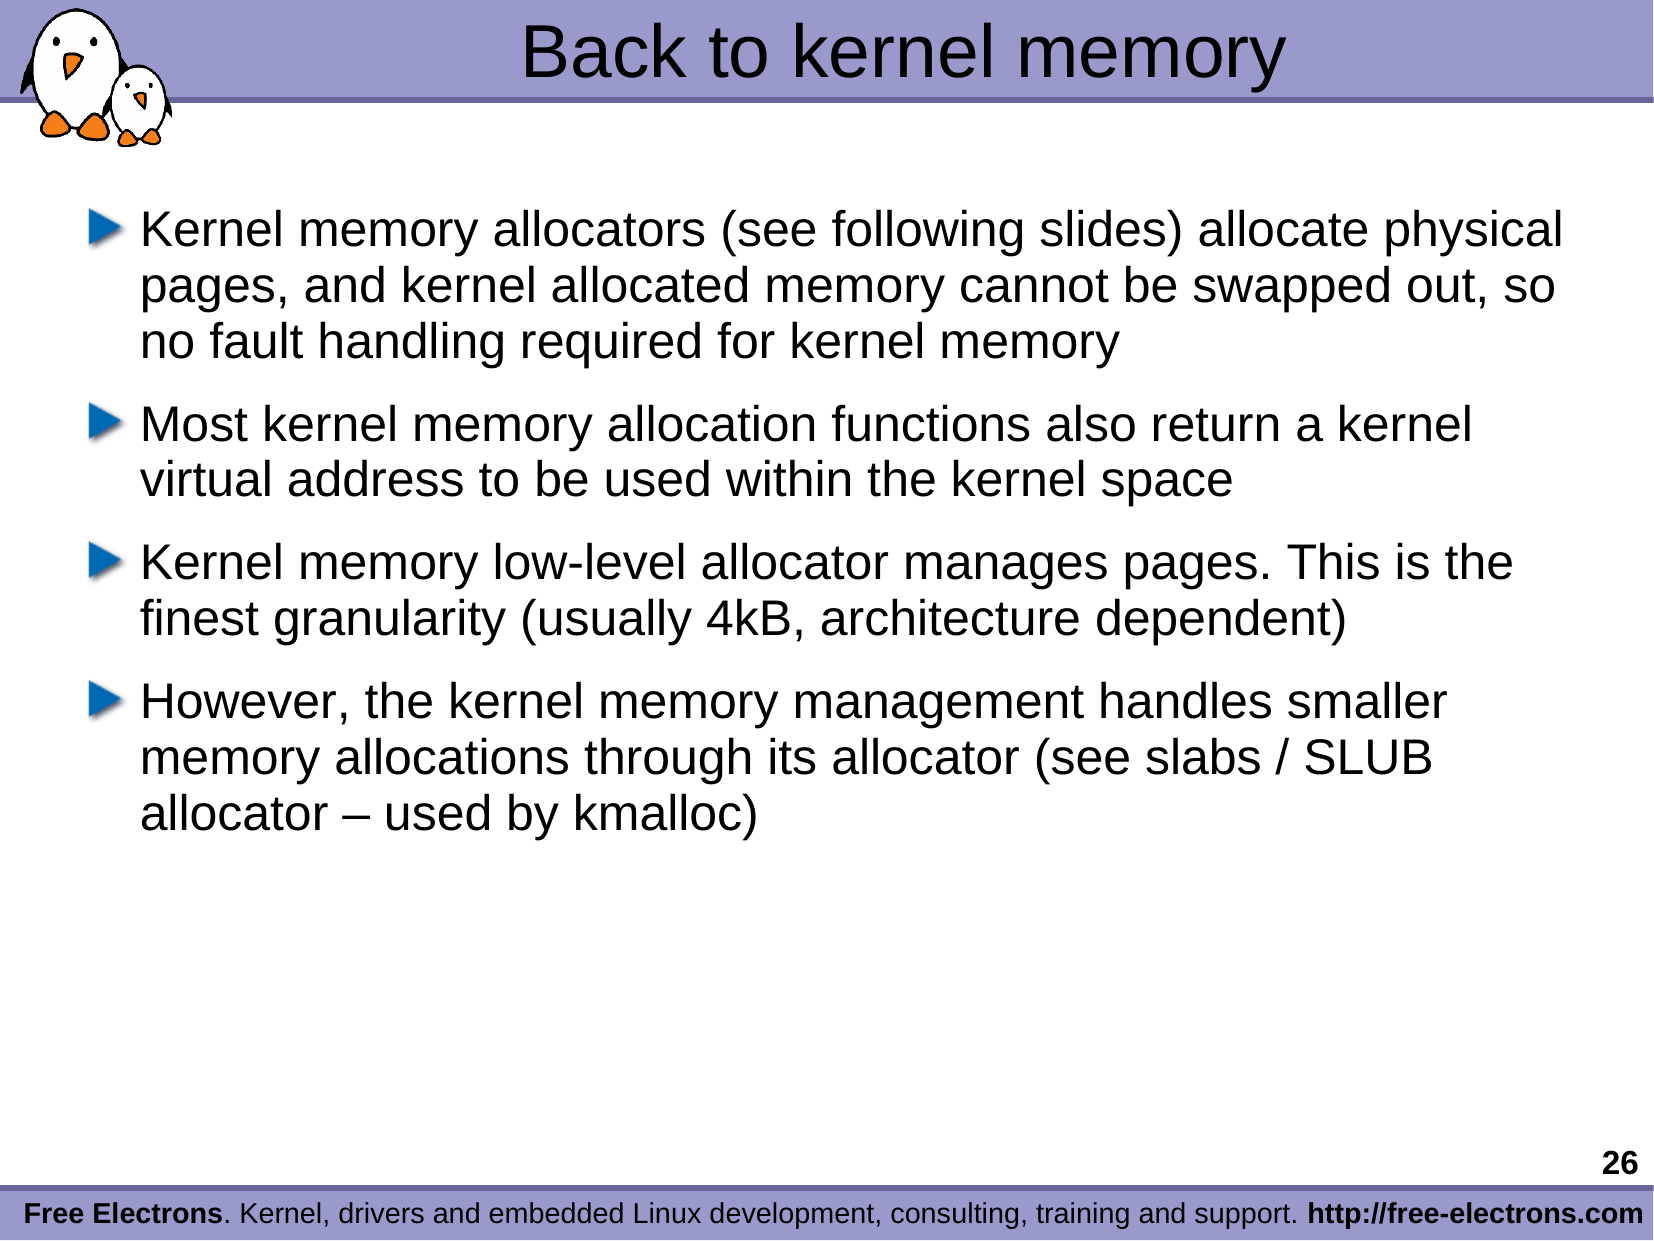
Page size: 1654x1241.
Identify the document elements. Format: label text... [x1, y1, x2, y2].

title Back to kernel memory [178, 4, 1631, 98]
list Kernel memory allocators (see following slides) allocate physical pages, and kernel allocated memory cannot be swapped out, so no fault handling required for kernel memory Most kernel memory allocation functions also return a kernel virtual address to be used within the kernel space Kernel memory low-level allocator manages pages. This is the finest granularity (usually 4kB, architecture dependent) However, the kernel memory management handles smaller memory allocations through its allocator (see slabs / SLUB allocator – used by kmalloc) [68, 201, 1592, 1118]
picture [20, 8, 172, 147]
